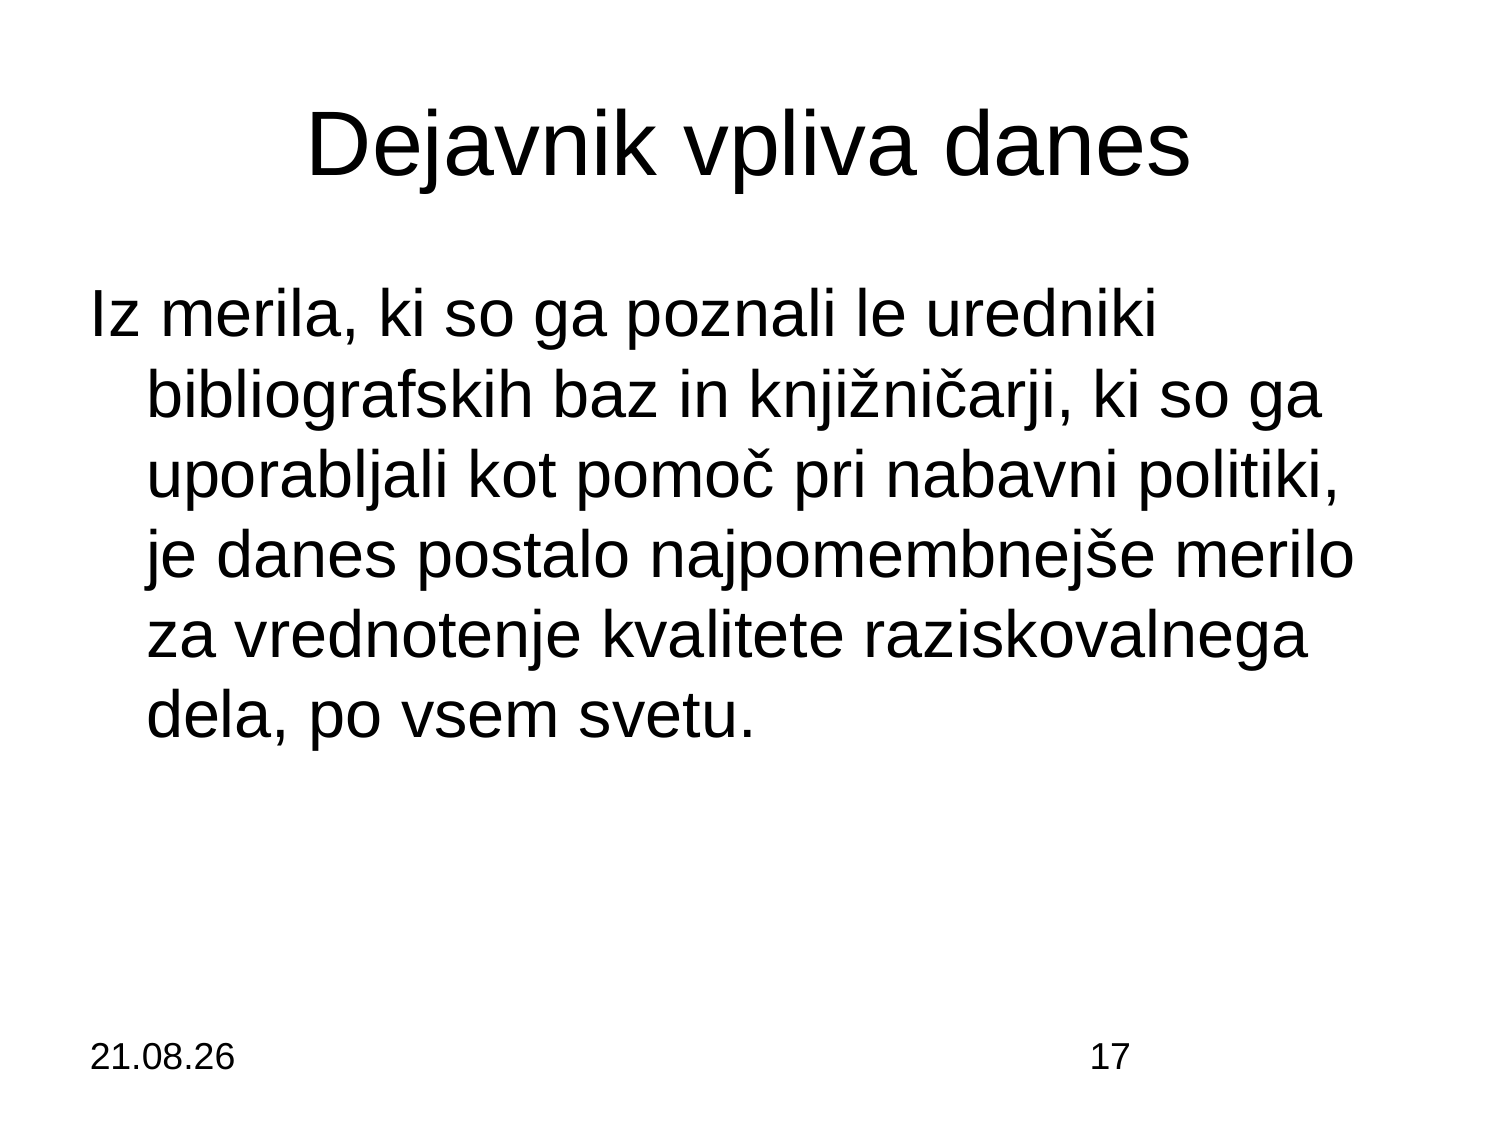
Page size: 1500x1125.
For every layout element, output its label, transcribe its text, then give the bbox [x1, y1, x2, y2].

title Dejavnik vpliva danes [75, 45, 1426, 233]
list Iz merila, ki so ga poznali le uredniki bibliografskih baz in knjižničarji, ki so ga uporabljali kot pomoč pri nabavni politiki, je danes postalo najpomembnejše merilo za vrednotenje kvalitete raziskovalnega dela, po vsem svetu. [75, 262, 1426, 1006]
